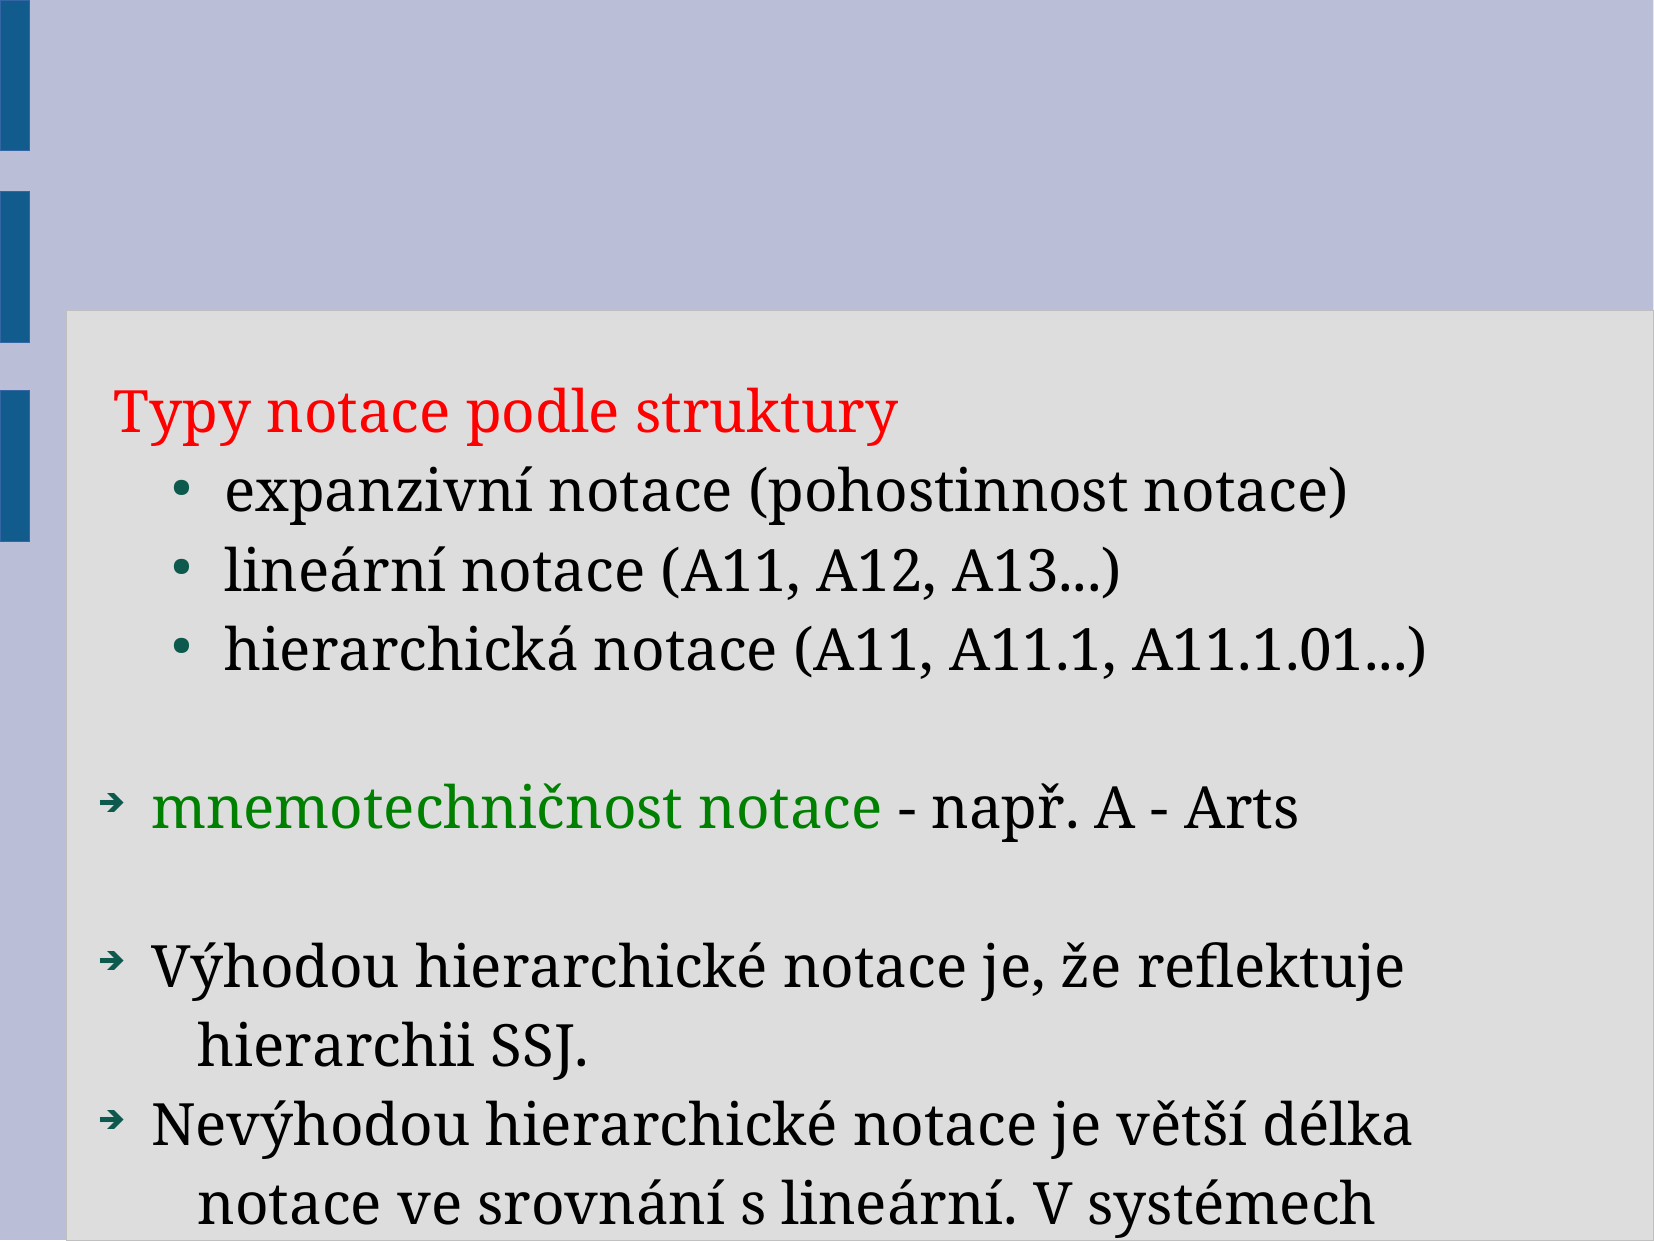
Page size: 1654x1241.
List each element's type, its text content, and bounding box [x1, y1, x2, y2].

list Typy notace podle struktury expanzivní notace (pohostinnost notace) lineární notace (A11, A12, A13...) hierarchická notace (A11, A11.1, A11.1.01...) mnemotechničnost notace - např. A - Arts Výhodou hierarchické notace je, že reflektuje hierarchii SSJ. Nevýhodou hierarchické notace je větší délka notace ve srovnání s lineární. V systémech třídění, které nepoužívají hierarchické notace, je pružnost notace obvykle větší. [5, 370, 1565, 1241]
